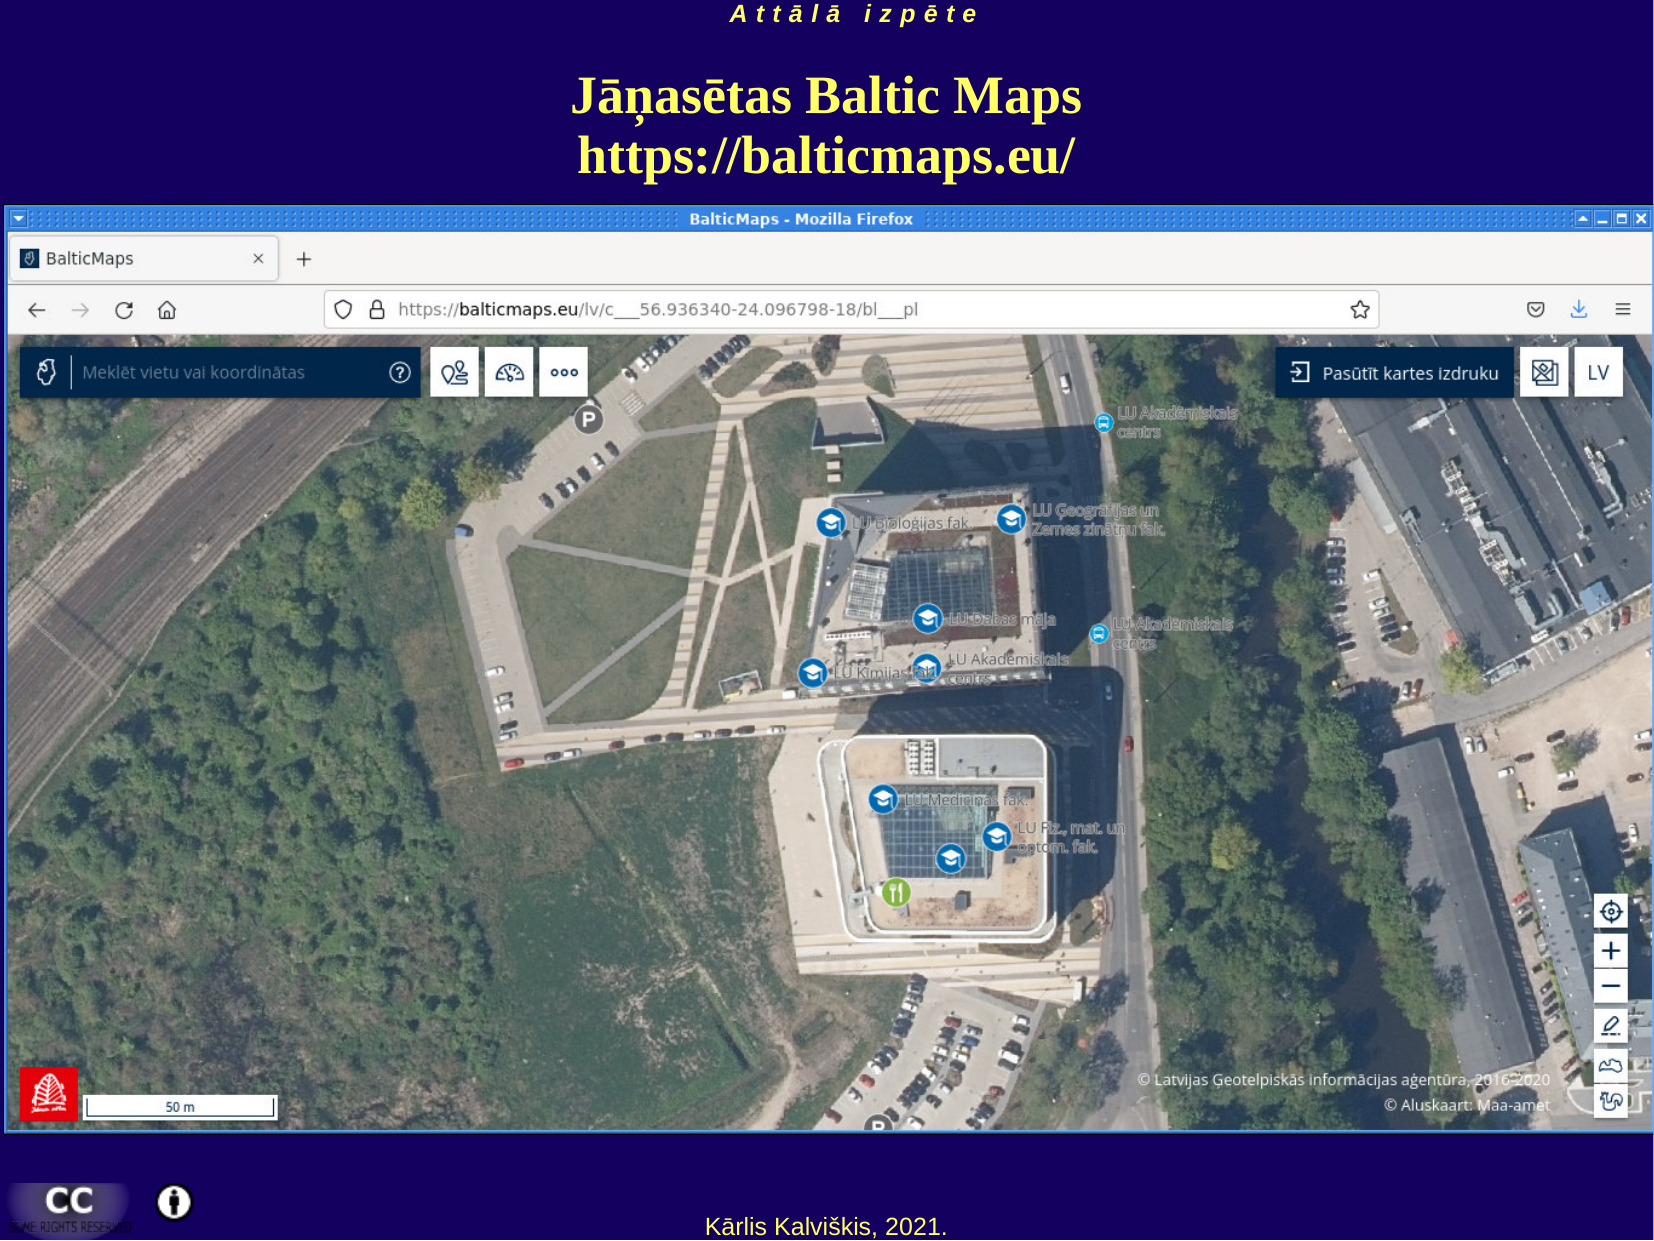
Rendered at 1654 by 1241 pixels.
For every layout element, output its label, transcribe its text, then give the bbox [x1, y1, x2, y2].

picture [3, 204, 1654, 1135]
picture [0, 1183, 141, 1241]
picture [155, 1183, 194, 1222]
title Jāņasētas Baltic Maps https://balticmaps.eu/ [120, 65, 1533, 204]
